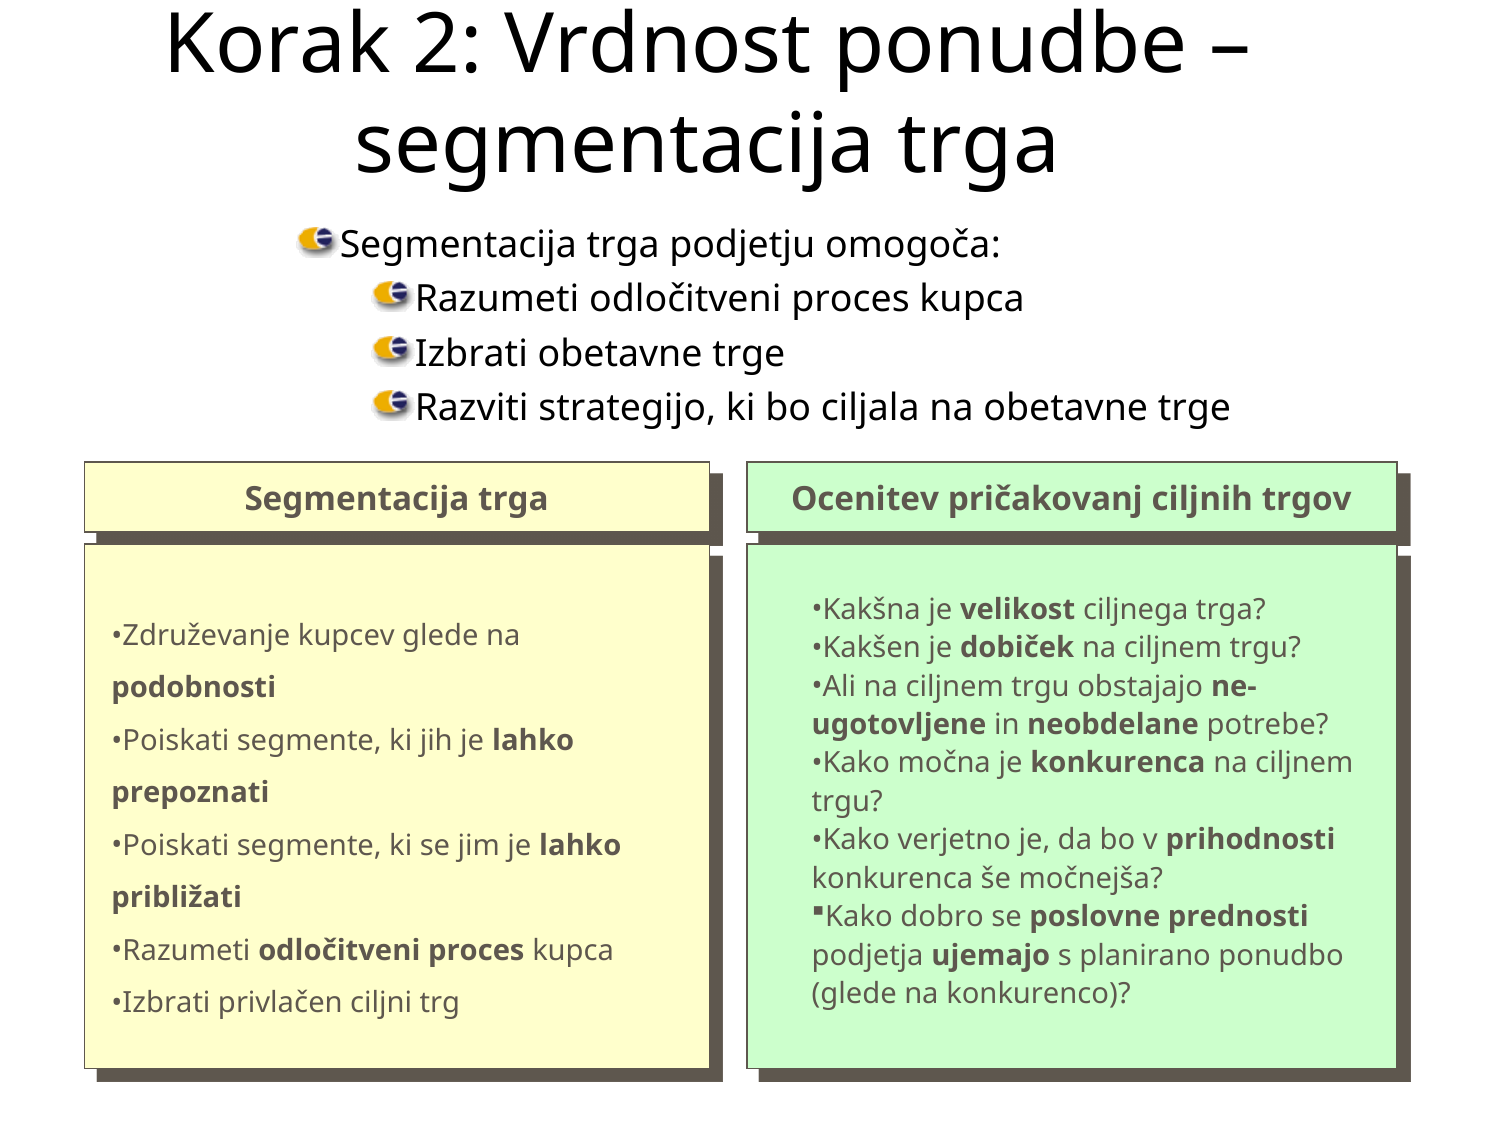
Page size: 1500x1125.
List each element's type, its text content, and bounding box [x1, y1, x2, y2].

title Korak 2: Vrdnost ponudbe – segmentacija trga [0, 81, 1458, 197]
text_box Kakšna je velikost ciljnega trga? Kakšen je dobiček na ciljnem trgu? Ali na ciljnem trgu obstajajo ne-ugotovljene in neobdelane potrebe? Kako močna je konkurenca na ciljnem trgu? Kako verjetno je, da bo v prihodnosti konkurenca še močnejša? Kako dobro se poslovne prednosti podjetja ujemajo s planirano ponudbo (glede na konkurenco)? [796, 543, 1397, 1018]
text_box Združevanje kupcev glede na podobnosti Poiskati segmente, ki jih je lahko prepoznati Poiskati segmente, ki se jim je lahko približati Razumeti odločitveni proces kupca Izbrati privlačen ciljni trg [96, 591, 672, 1125]
text_box Ocenitev pričakovanj ciljnih trgov [746, 462, 1397, 533]
text_box [84, 543, 710, 1069]
list Segmentacija trga podjetju omogoča: Razumeti odločitveni proces kupca Izbrati obetavne trge Razviti strategijo, ki bo ciljala na obetavne trge [55, 211, 1453, 436]
text_box Segmentacija trga [84, 462, 710, 533]
text_box [746, 543, 1397, 1069]
